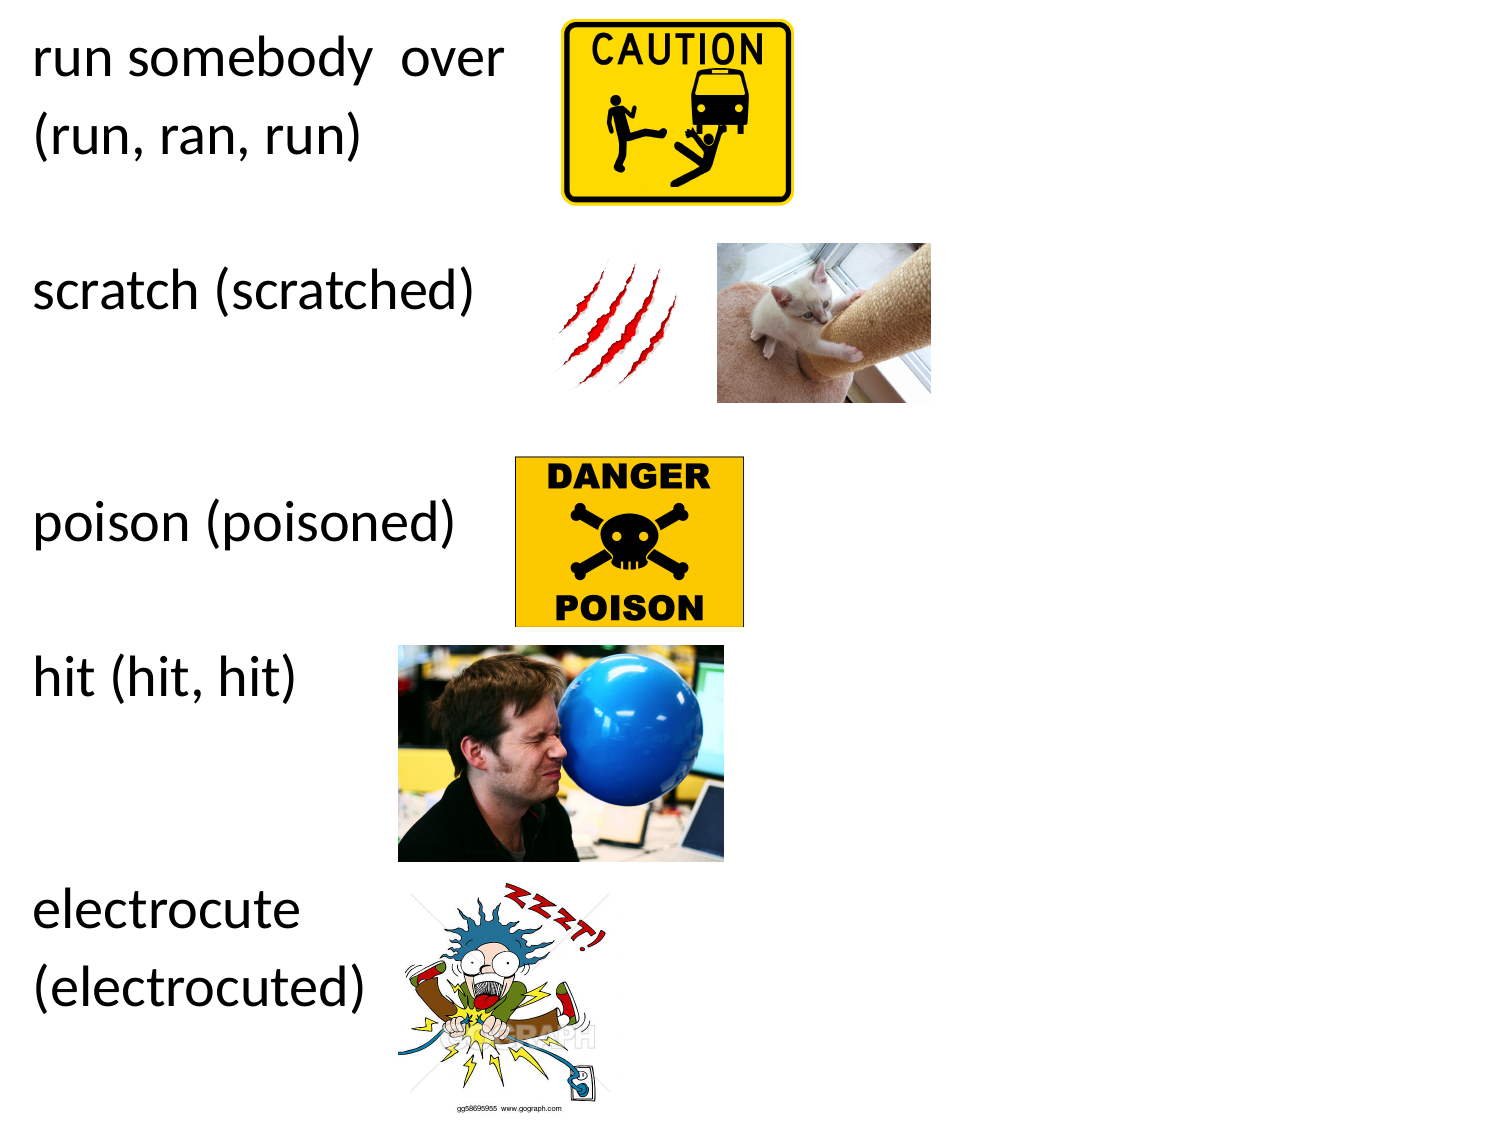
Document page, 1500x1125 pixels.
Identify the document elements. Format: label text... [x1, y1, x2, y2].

picture [717, 243, 931, 403]
picture [398, 645, 724, 862]
picture [398, 881, 621, 1113]
picture [551, 254, 678, 393]
picture [561, 19, 794, 206]
picture [515, 456, 744, 627]
list run somebody over (run, ran, run) scratch (scratched) poison (poisoned) hit (hit, hit) electrocute (electrocuted) [17, 19, 738, 1106]
